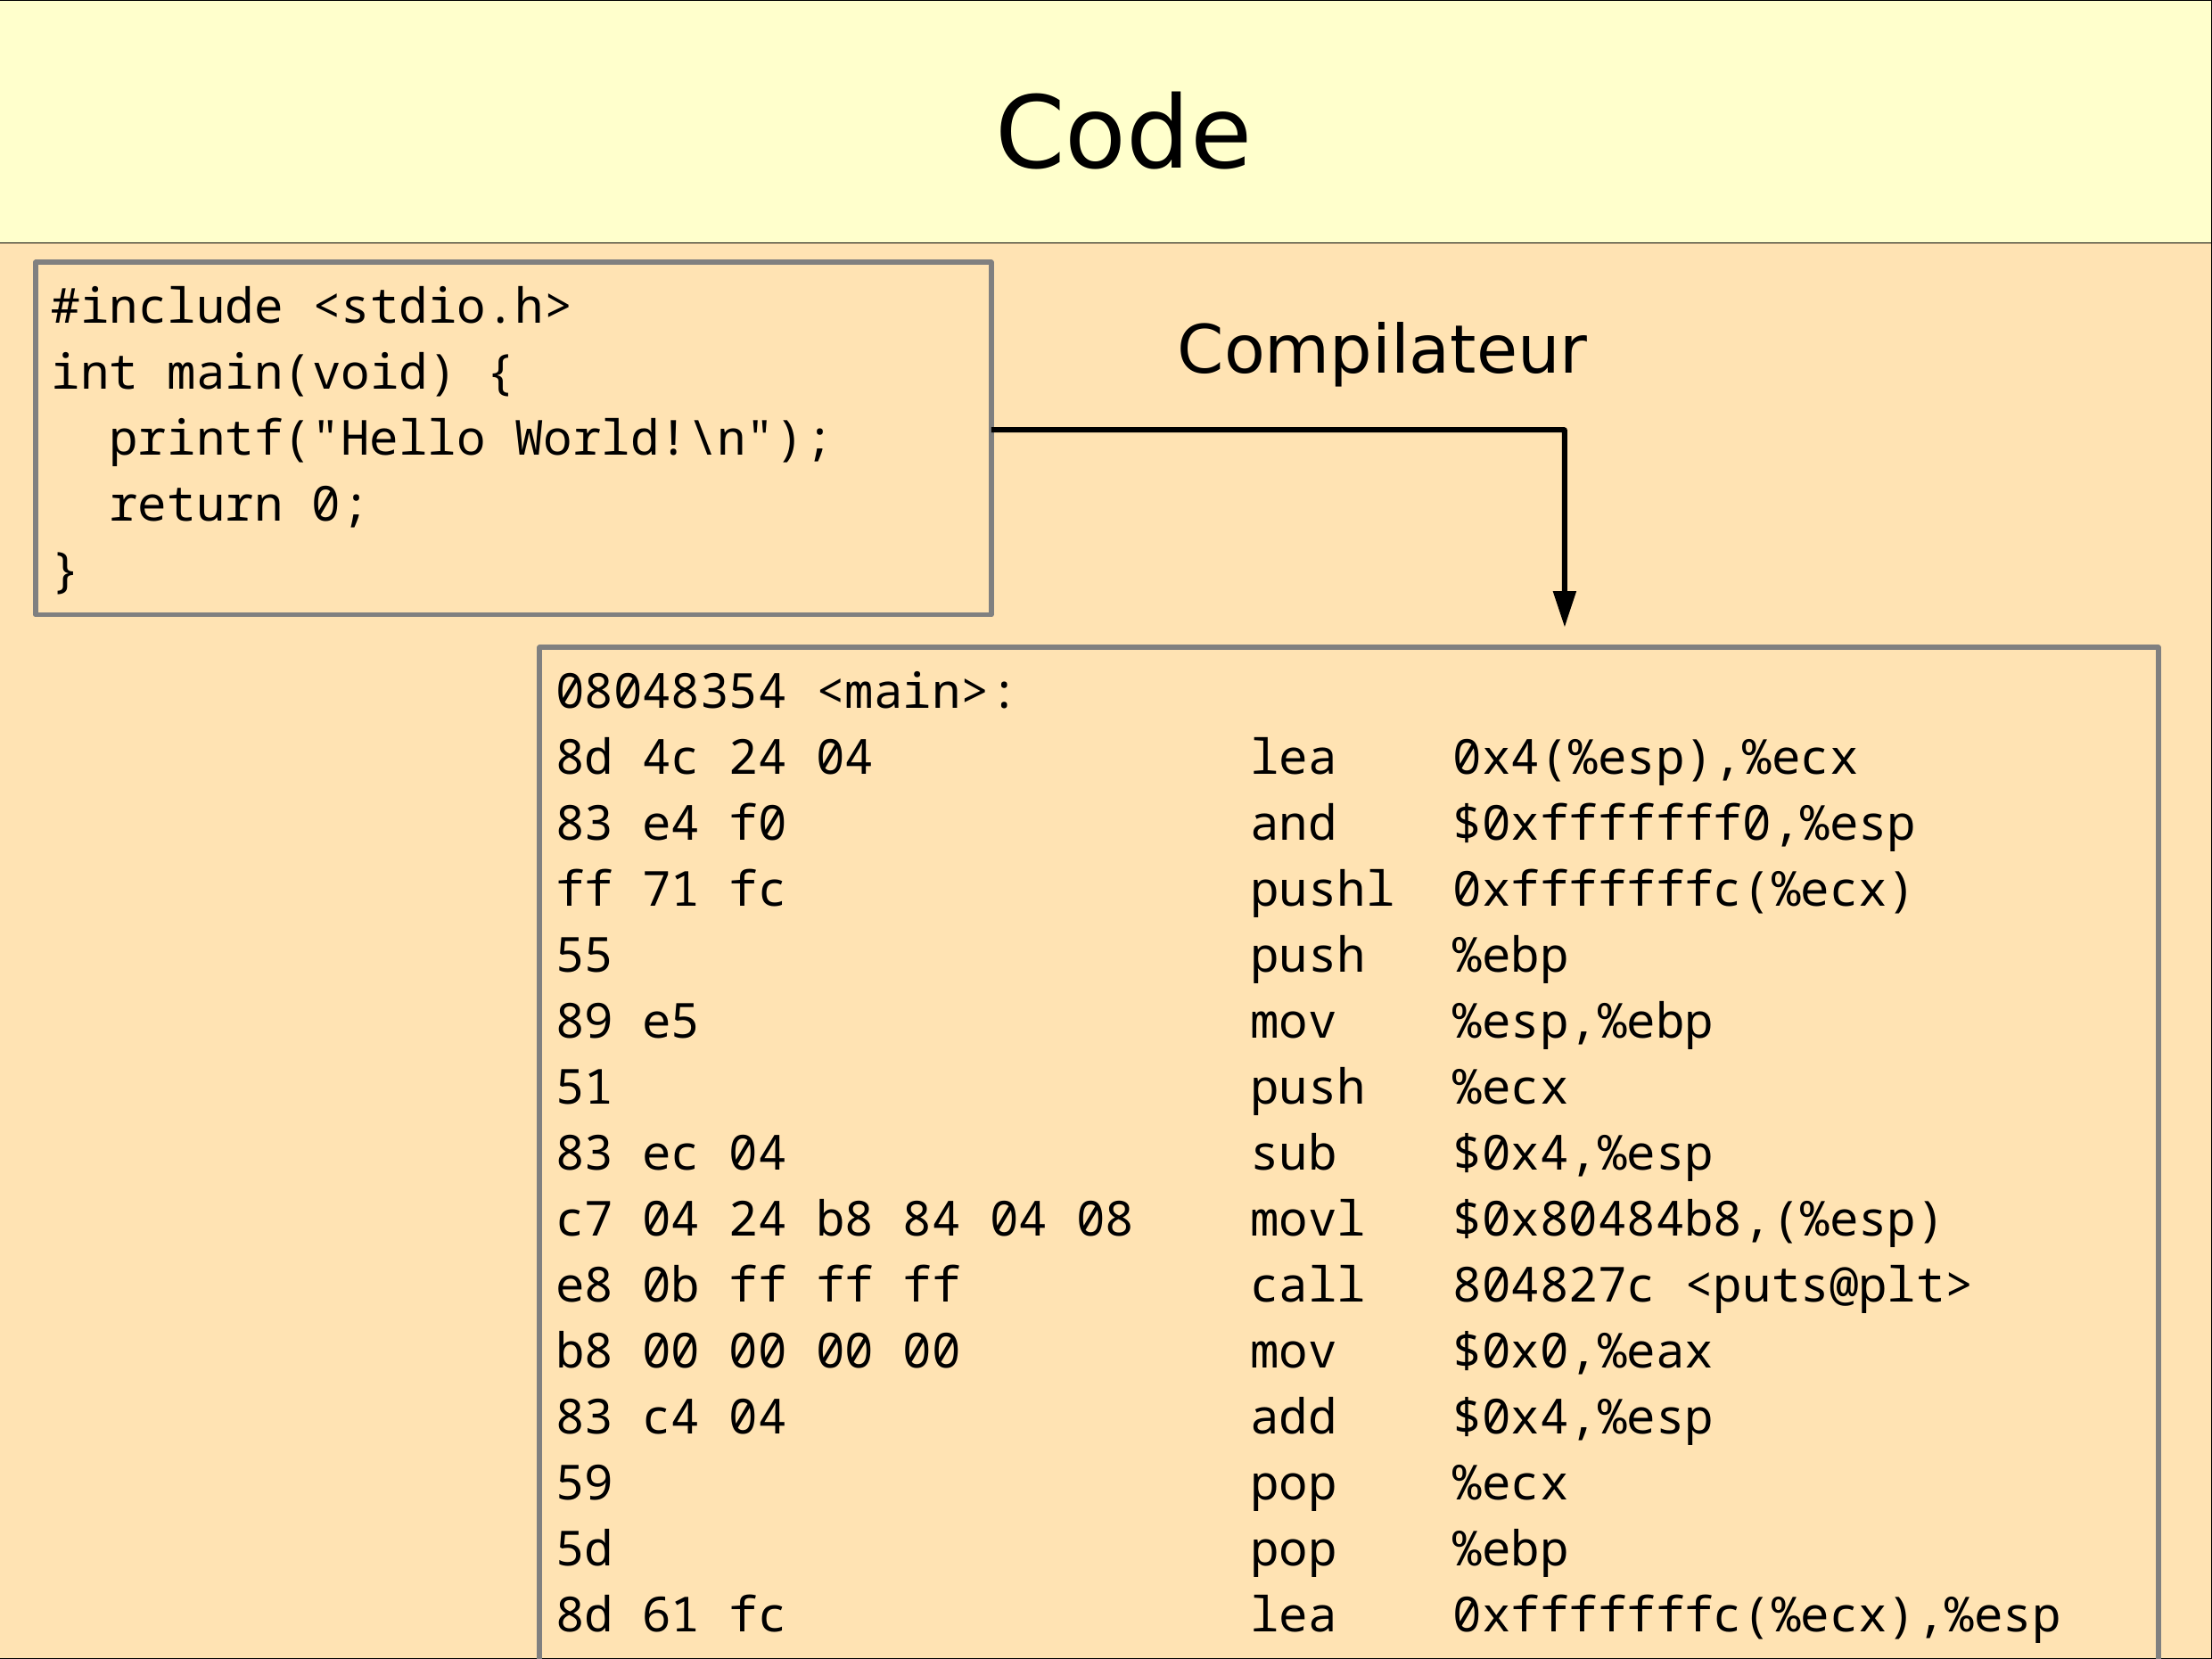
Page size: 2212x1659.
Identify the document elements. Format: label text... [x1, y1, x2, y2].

text_box #include <stdio.h> int main(void) { printf("Hello World!\n"); return 0; } [36, 262, 991, 615]
text_box Compilateur [1164, 304, 1846, 403]
title Code [188, 53, 2060, 214]
text_box 08048354 <main>: 8d 4c 24 04 lea 0x4(%esp),%ecx 83 e4 f0 and $0xfffffff0,%esp ff 71 fc pushl 0xfffffffc(%ecx) 55 push %ebp 89 e5 mov %esp,%ebp 51 push %ecx 83 ec 04 sub $0x4,%esp c7 04 24 b8 84 04 08 movl $0x80484b8,(%esp) e8 0b ff ff ff call 804827c <puts@plt> b8 00 00 00 00 mov $0x0,%eax 83 c4 04 add $0x4,%esp 59 pop %ecx 5d pop %ebp 8d 61 fc lea 0xfffffffc(%ecx),%esp c3 ret [539, 647, 2159, 1617]
